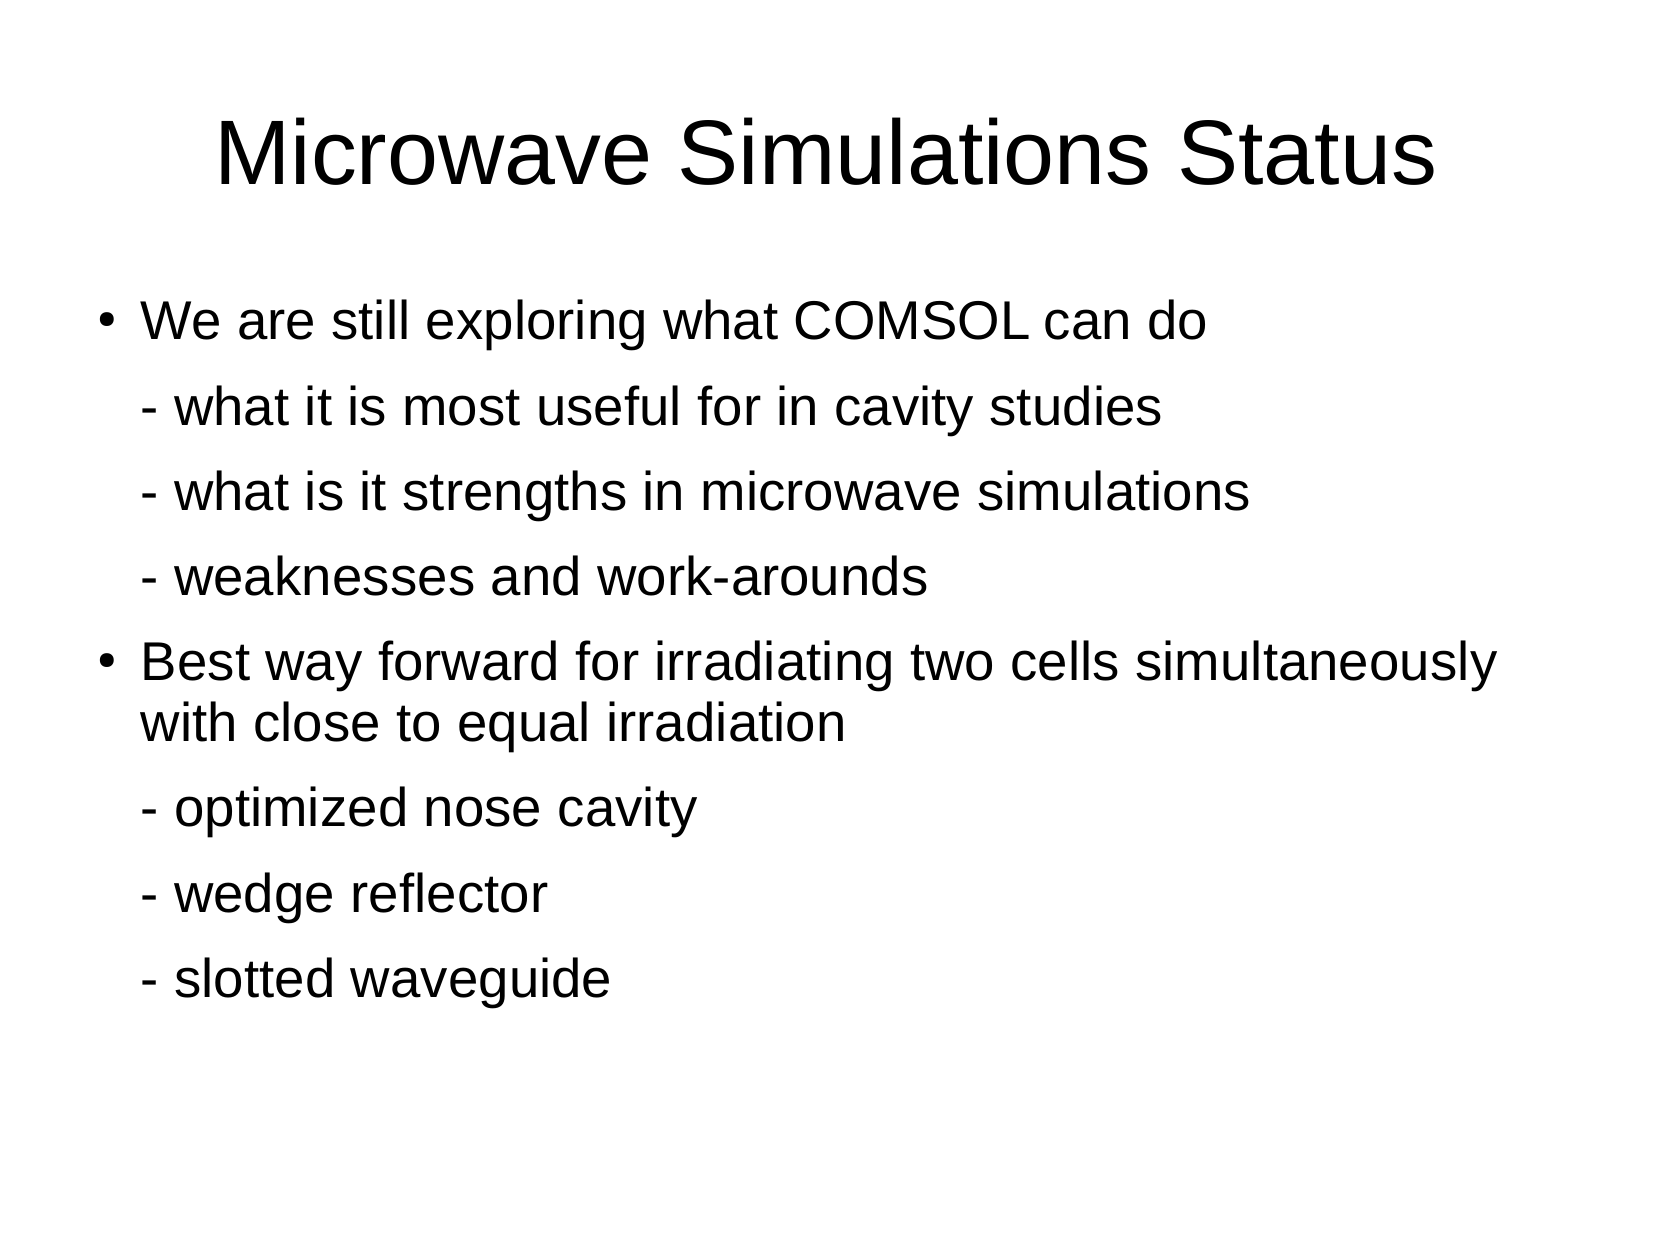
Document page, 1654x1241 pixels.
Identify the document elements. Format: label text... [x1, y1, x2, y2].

title Microwave Simulations Status [82, 49, 1571, 257]
list We are still exploring what COMSOL can do - what it is most useful for in cavity studies - what is it strengths in microwave simulations - weaknesses and work-arounds Best way forward for irradiating two cells simultaneously with close to equal irradiation - optimized nose cavity - wedge reflector - slotted waveguide [82, 290, 1571, 1010]
